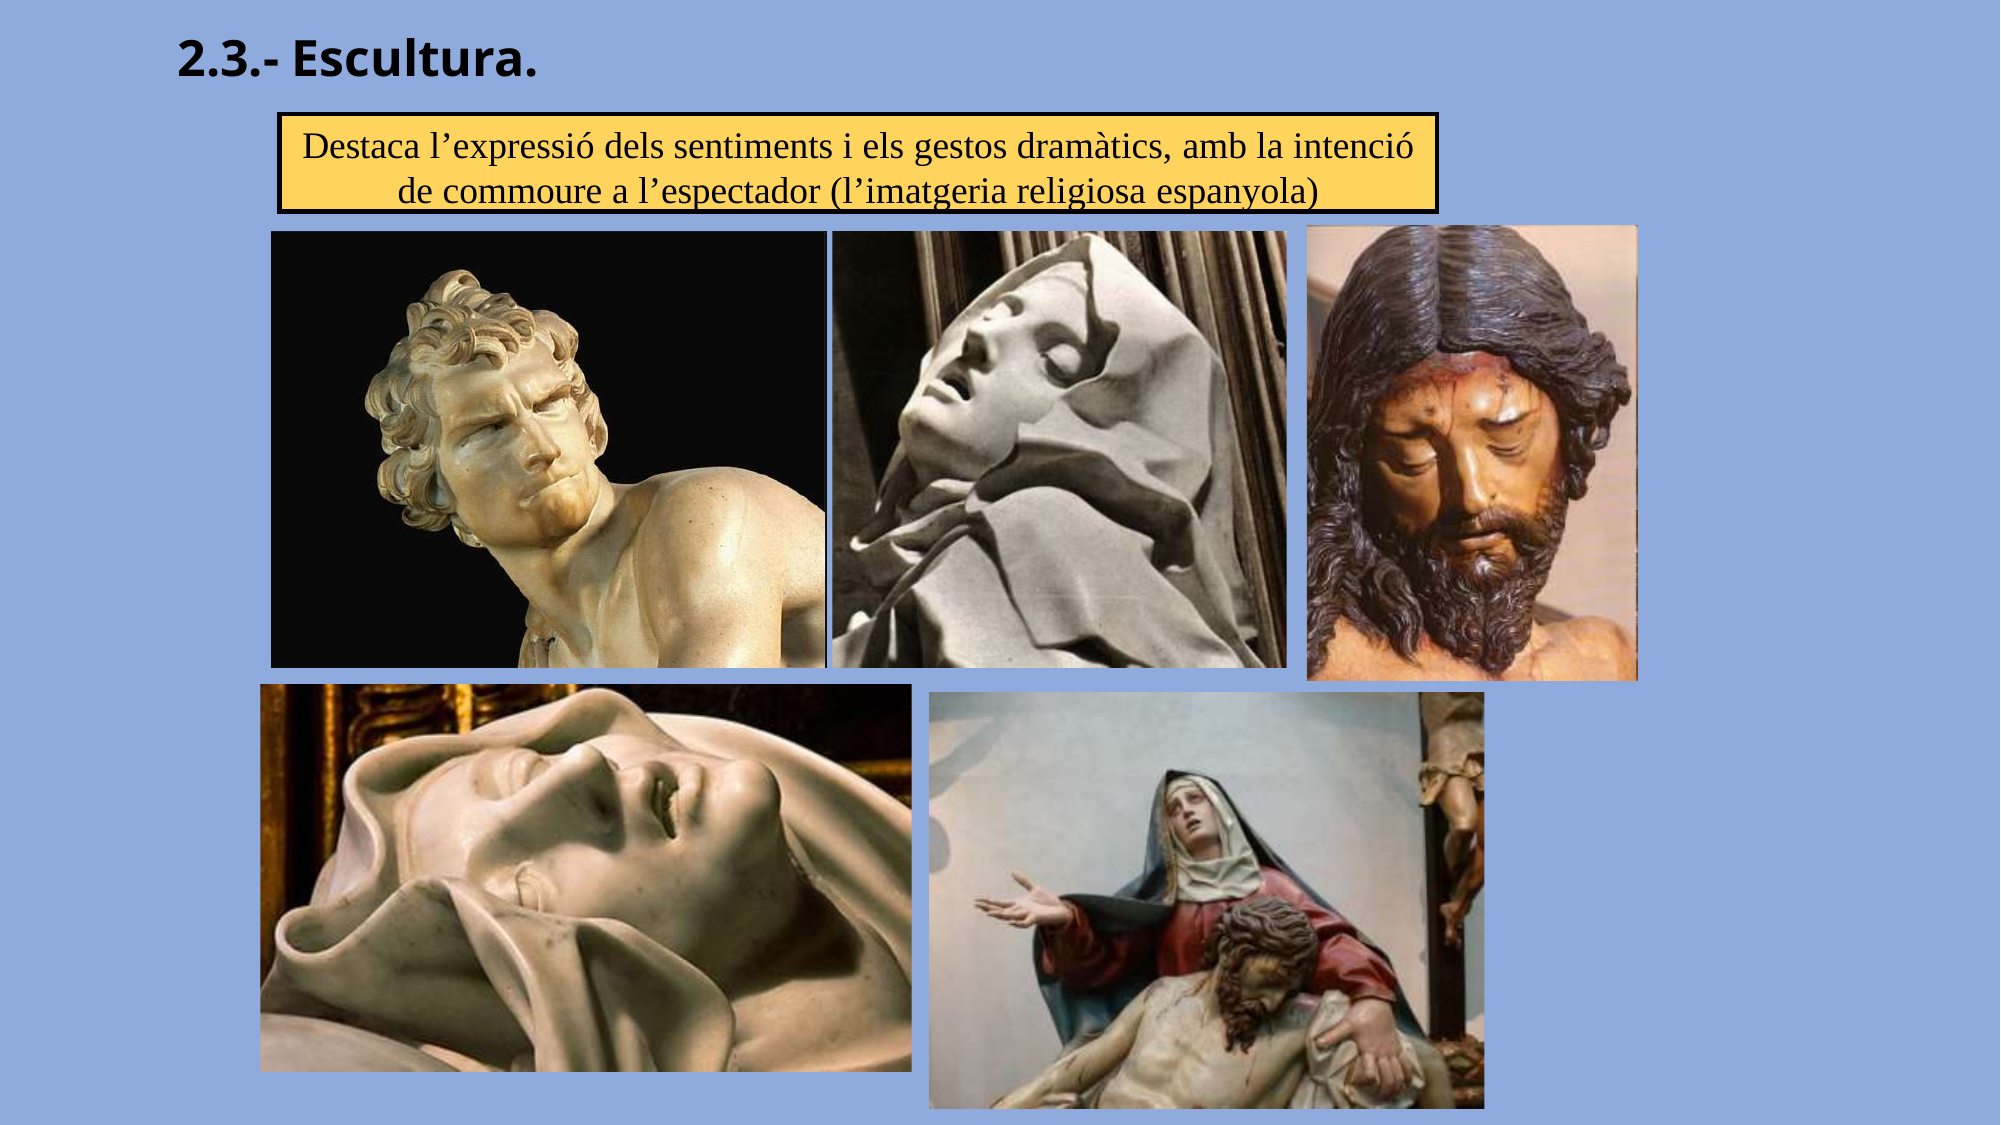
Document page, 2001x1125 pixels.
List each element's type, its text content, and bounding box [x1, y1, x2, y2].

text_box [832, 232, 1287, 668]
text_box [271, 232, 827, 668]
text_box [1307, 226, 1638, 681]
title 2.3.- Escultura. [175, 23, 1156, 87]
text_box Destaca l’expressió dels sentiments i els gestos dramàtics, amb la intenció de commoure a l’espectador (l’imatgeria religiosa espanyola) [279, 113, 1438, 212]
text_box [929, 692, 1484, 1109]
text_box [260, 685, 912, 1071]
